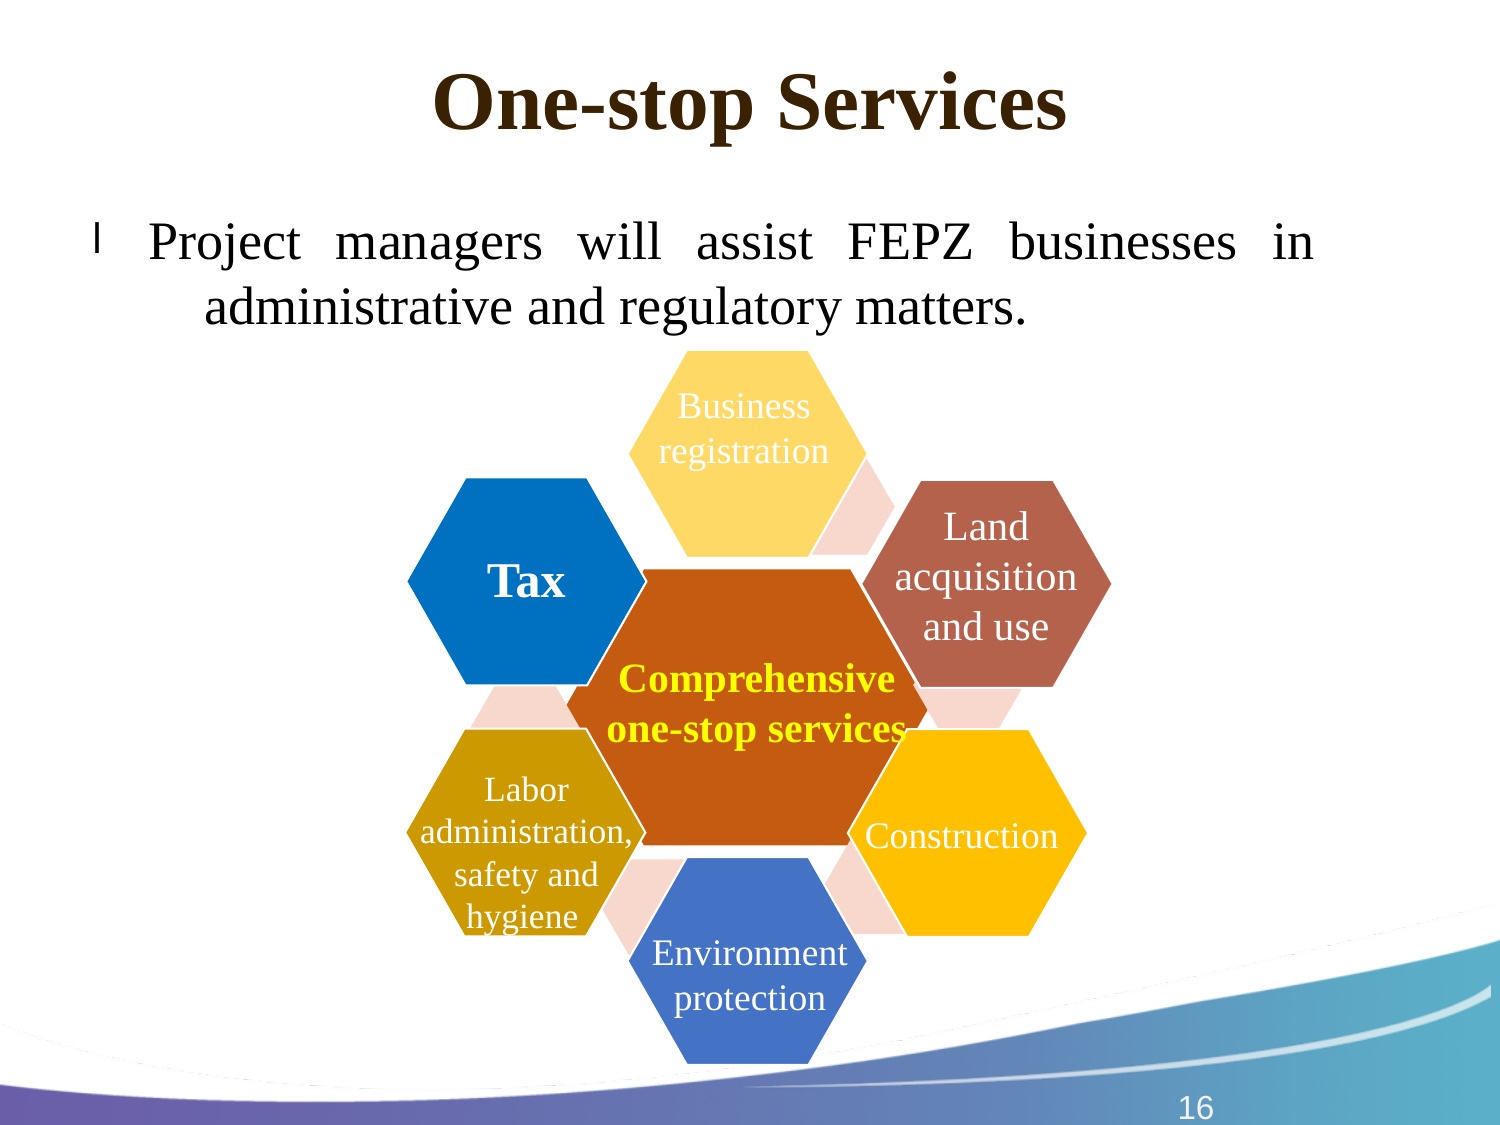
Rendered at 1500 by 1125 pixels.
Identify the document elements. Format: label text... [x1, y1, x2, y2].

text_box [675, 659, 1072, 847]
text_box Construction [819, 803, 1105, 864]
text_box [642, 462, 886, 558]
text_box Environment protection [601, 920, 899, 1027]
text_box [1105, 570, 1113, 598]
text_box One-stop Services [0, 4, 1500, 165]
text_box Business registration [620, 373, 869, 480]
text_box [665, 1027, 831, 1066]
text_box Project managers will assist FEPZ businesses in administrative and regulatory matters. [77, 198, 1423, 343]
text_box [447, 686, 577, 758]
text_box Land acquisition and use [868, 491, 1105, 659]
text_box Labor administration, safety and hygiene [378, 758, 675, 903]
text_box [613, 568, 868, 642]
text_box [914, 479, 1060, 491]
text_box [673, 349, 822, 373]
text_box Comprehensive one-stop services [577, 642, 936, 760]
text_box [445, 857, 1071, 938]
text_box Tax [406, 477, 647, 686]
